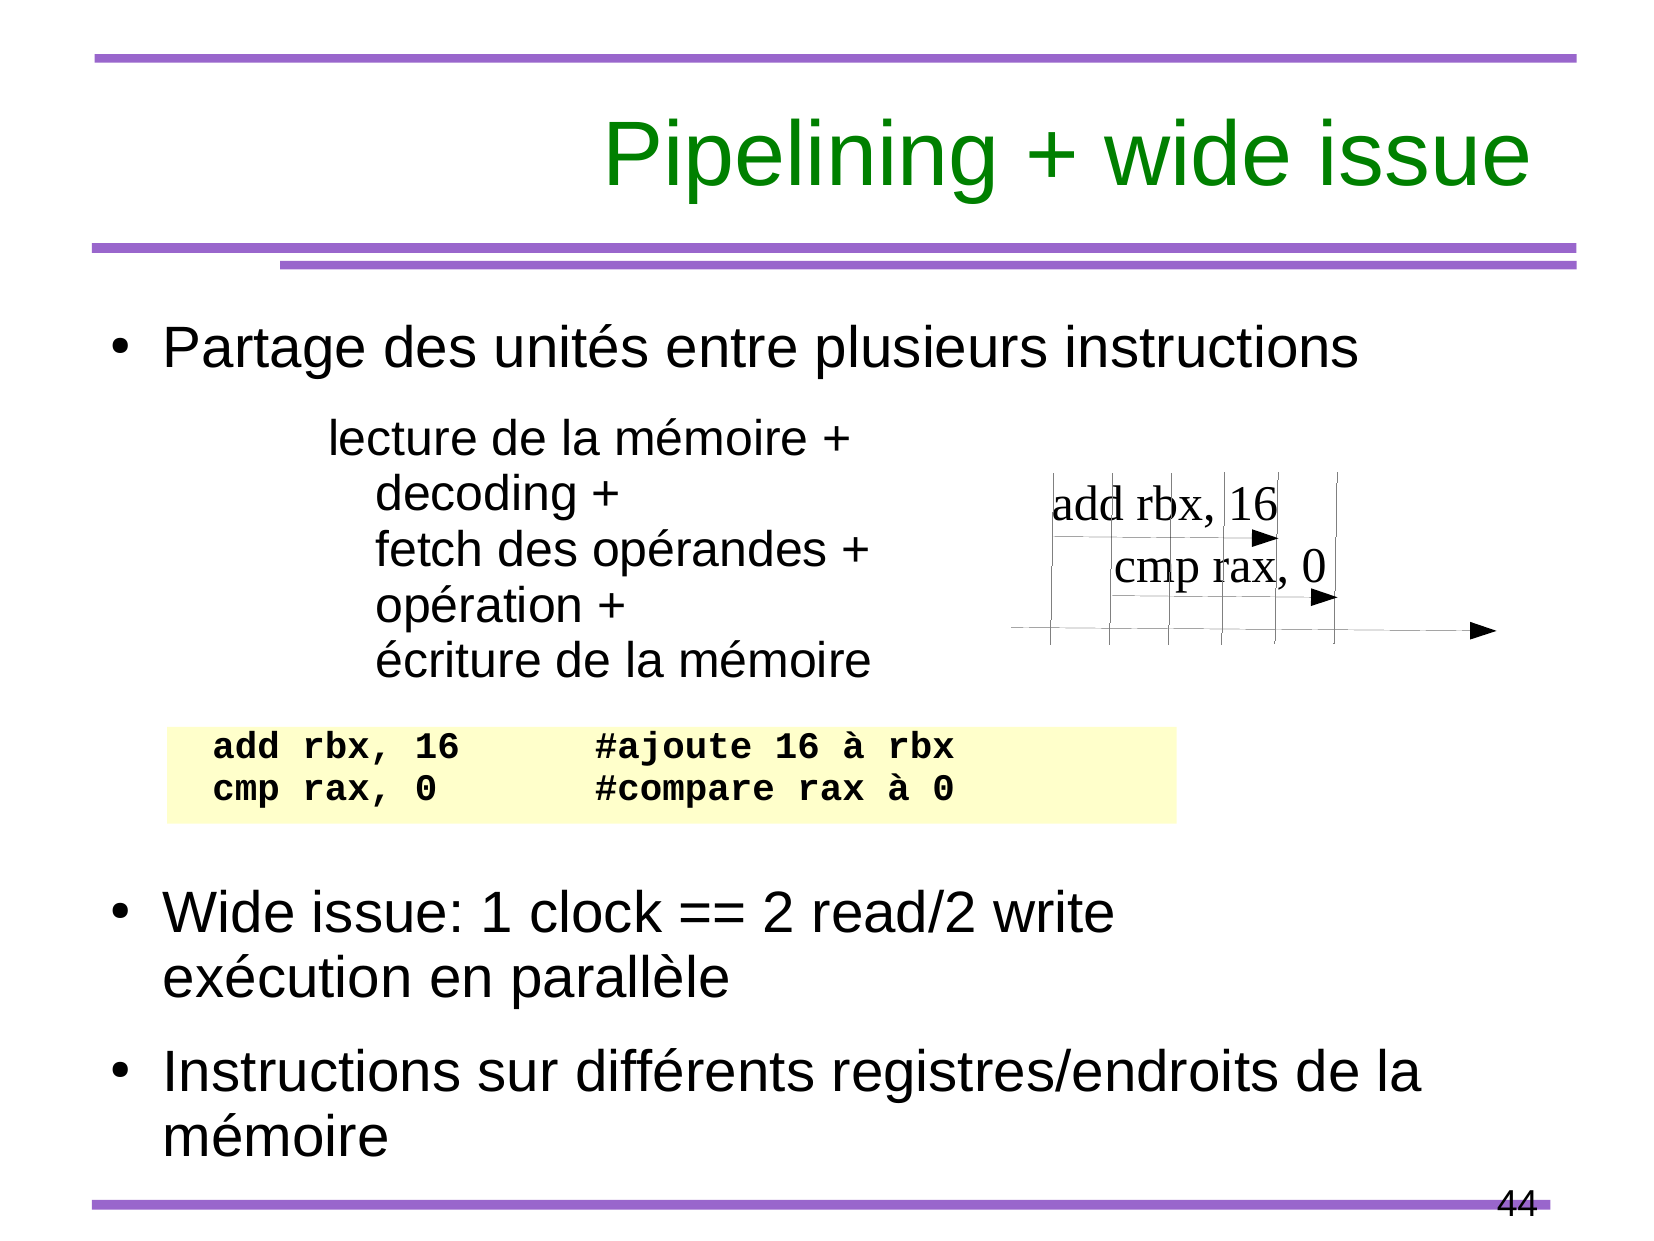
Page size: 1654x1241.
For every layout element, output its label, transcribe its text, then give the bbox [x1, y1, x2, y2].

text_box cmp rax, 0 [1113, 538, 1327, 594]
list Partage des unités entre plusieurs instructions lecture de la mémoire + decoding + fetch des opérandes + opération + écriture de la mémoire Wide issue: 1 clock == 2 read/2 write exécution en parallèle Instructions sur différents registres/endroits de la mémoire [92, 315, 1563, 1170]
text_box add rbx, 16 [1051, 476, 1279, 532]
title Pipelining + wide issue [121, 49, 1534, 257]
text_box add rbx, 16 #ajoute 16 à rbx cmp rax, 0 #compare rax à 0 [167, 726, 1177, 824]
